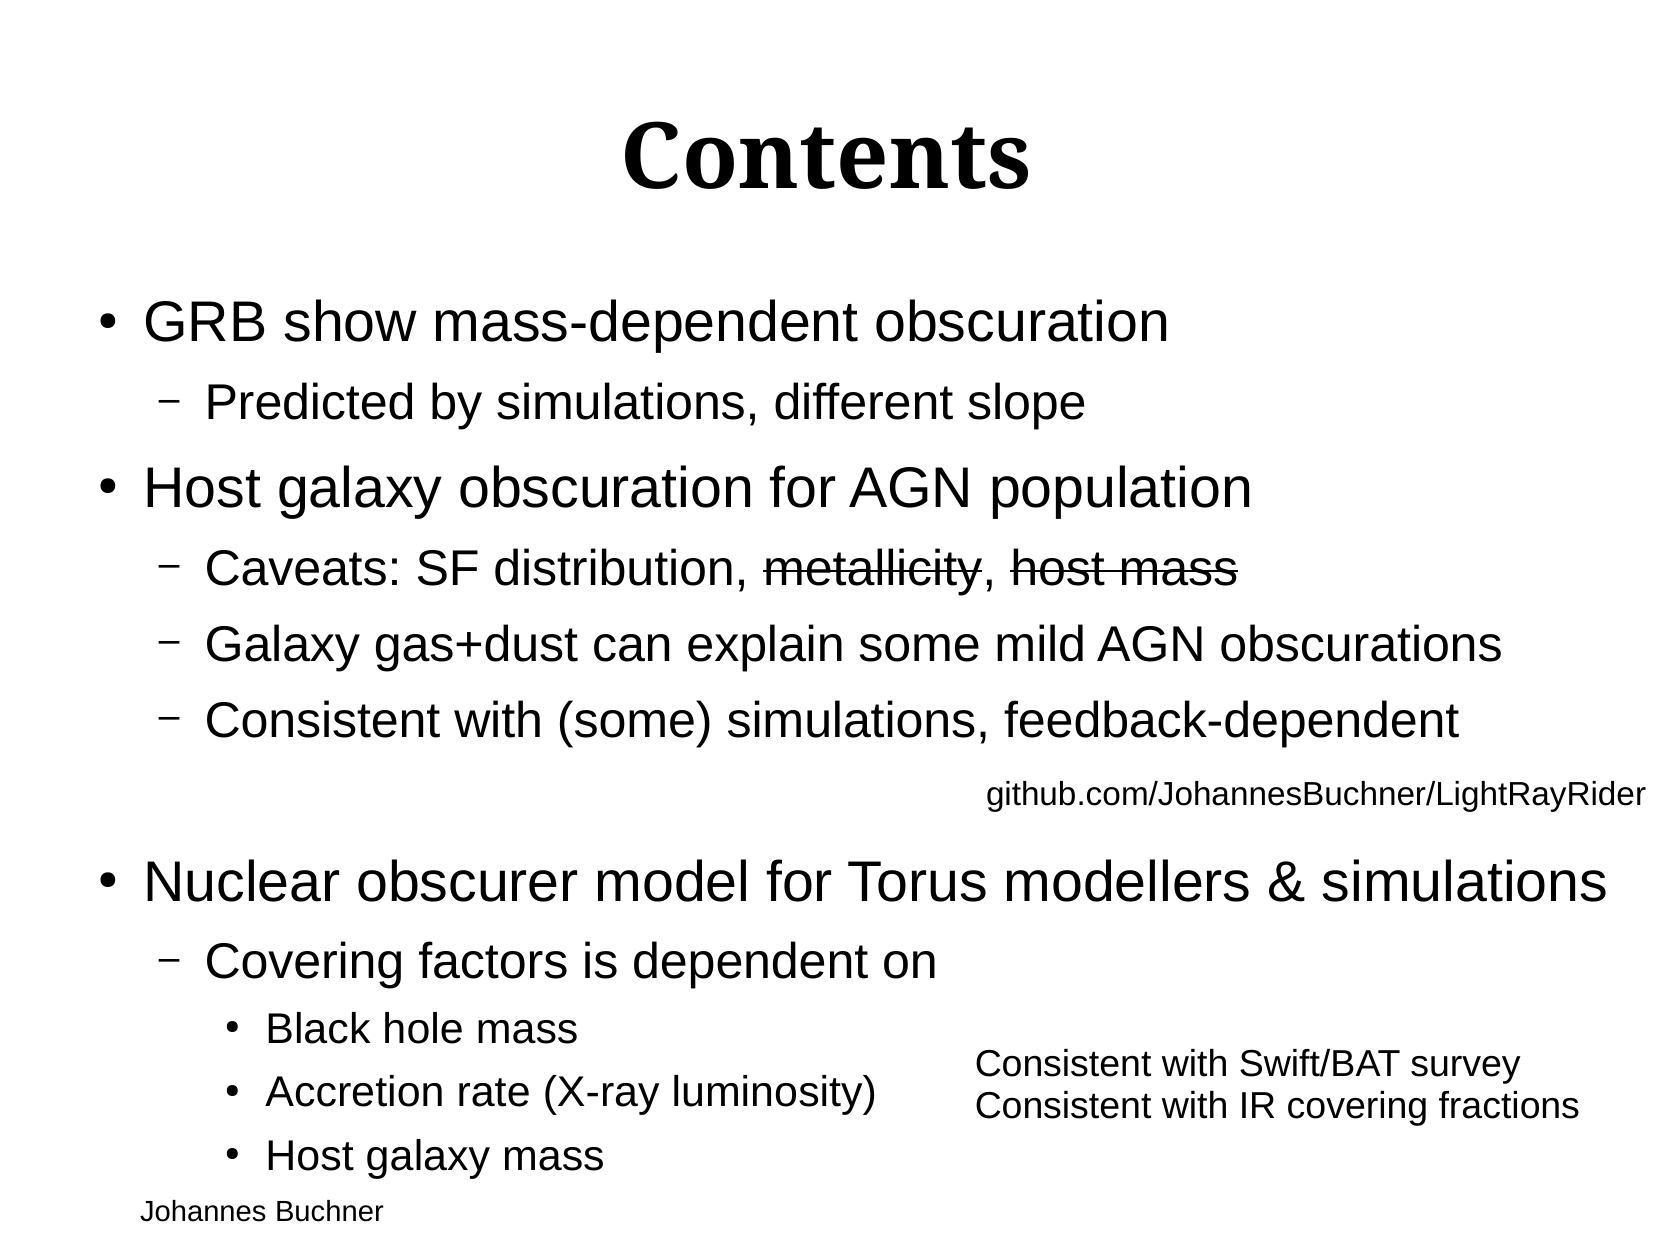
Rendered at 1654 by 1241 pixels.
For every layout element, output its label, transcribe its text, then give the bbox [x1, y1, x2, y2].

list GRB show mass-dependent obscuration Predicted by simulations, different slope Host galaxy obscuration for AGN population Caveats: SF distribution, metallicity, host mass Galaxy gas+dust can explain some mild AGN obscurations Consistent with (some) simulations, feedback-dependent Nuclear obscurer model for Torus modellers & simulations Covering factors is dependent on Black hole mass Accretion rate (X-ray luminosity) Host galaxy mass [82, 290, 1621, 1216]
text_box github.com/JohannesBuchner/LightRayRider [971, 768, 1654, 867]
text_box Consistent with Swift/BAT survey Consistent with IR covering fractions [960, 1035, 1654, 1233]
title Contents [82, 49, 1571, 257]
